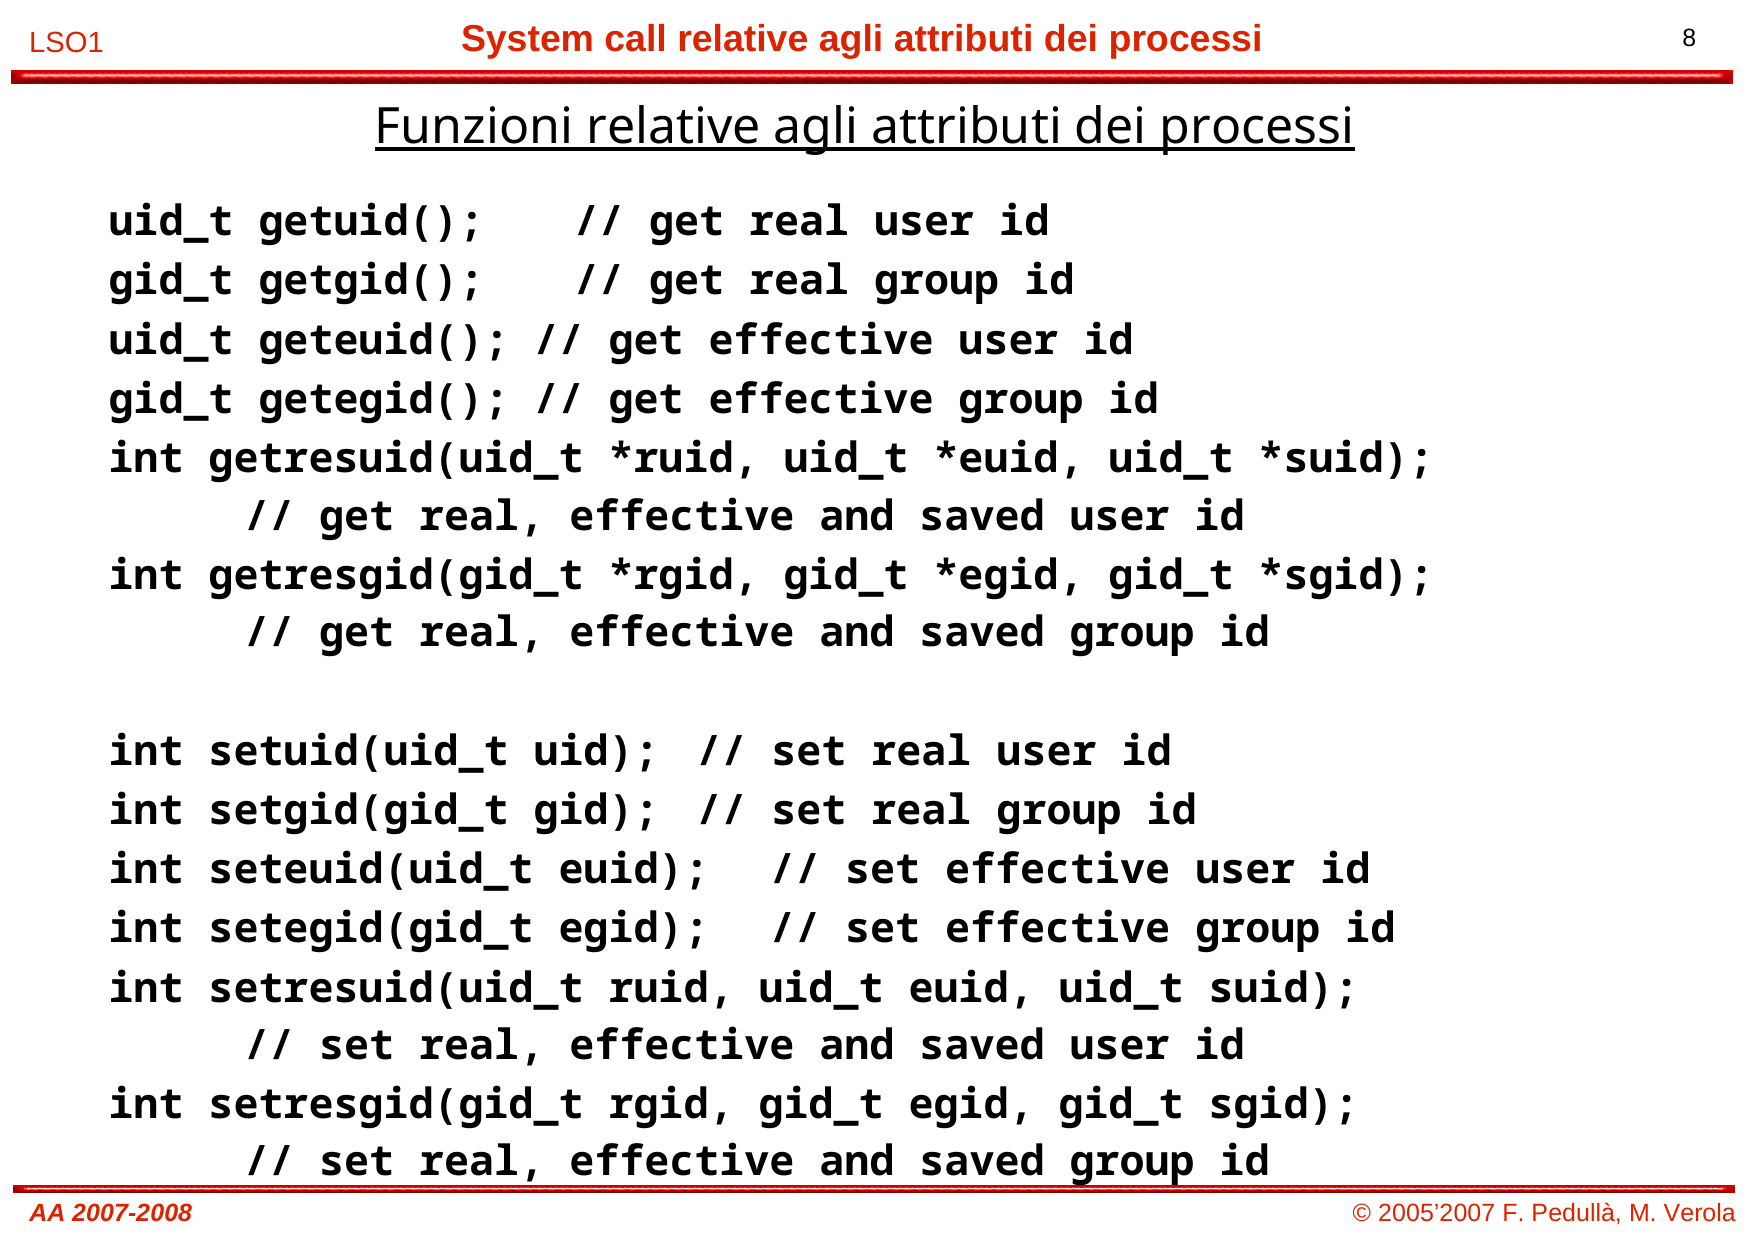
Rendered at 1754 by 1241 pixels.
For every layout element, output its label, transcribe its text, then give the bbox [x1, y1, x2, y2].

picture [13, 1185, 1735, 1193]
title Funzioni relative agli attributi dei processi [166, 78, 1565, 174]
picture [11, 70, 1733, 84]
list uid_t getuid(); // get real user id gid_t getgid(); // get real group id uid_t geteuid(); // get effective user id gid_t getegid(); // get effective group id int getresuid(uid_t *ruid, uid_t *euid, uid_t *suid); // get real, effective and saved user id int getresgid(gid_t *rgid, gid_t *egid, gid_t *sgid); // get real, effective and saved group id int setuid(uid_t uid); // set real user id int setgid(gid_t gid); // set real group id int seteuid(uid_t euid); // set effective user id int setegid(gid_t egid); // set effective group id int setresuid(uid_t ruid, uid_t euid, uid_t suid); // set real, effective and saved user id int setresgid(gid_t rgid, gid_t egid, gid_t sgid); // set real, effective and saved group id [58, 183, 1696, 1157]
